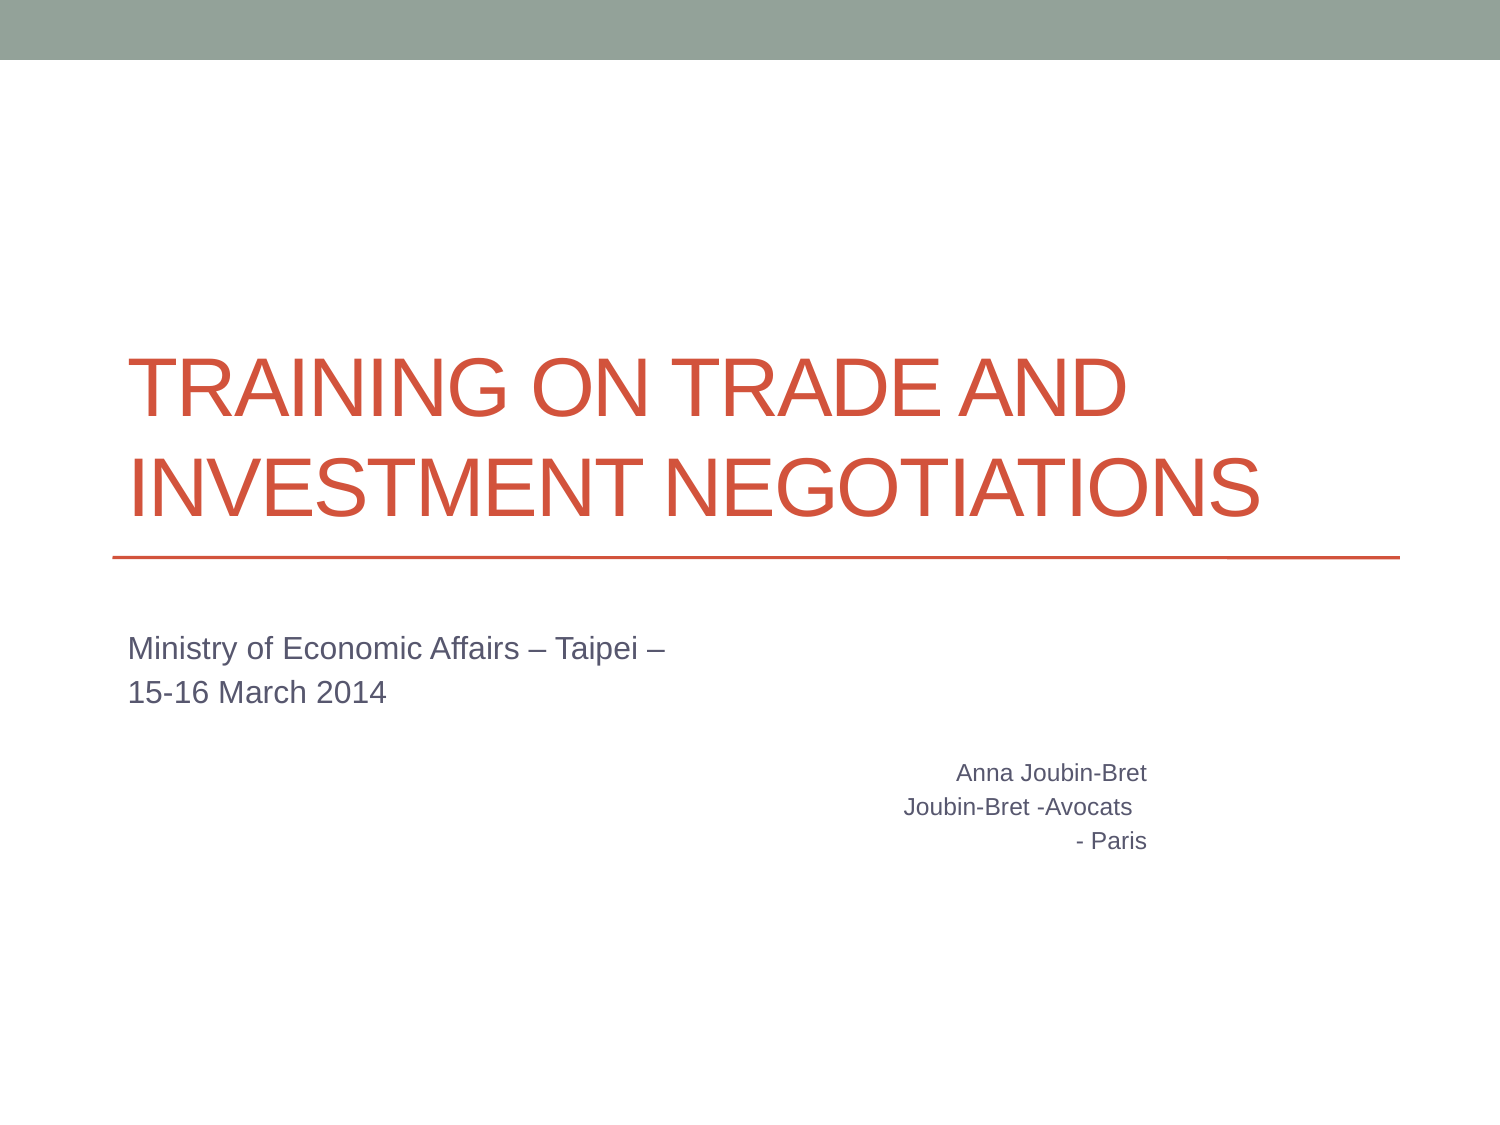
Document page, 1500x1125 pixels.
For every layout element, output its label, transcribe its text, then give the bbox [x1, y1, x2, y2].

title Training on Trade and Investment Negotiations [112, 224, 1400, 542]
subtitle Ministry of Economic Affairs – Taipei – 15-16 March 2014 Anna Joubin-Bret Joubin-Bret -Avocats - Paris [112, 575, 1163, 863]
